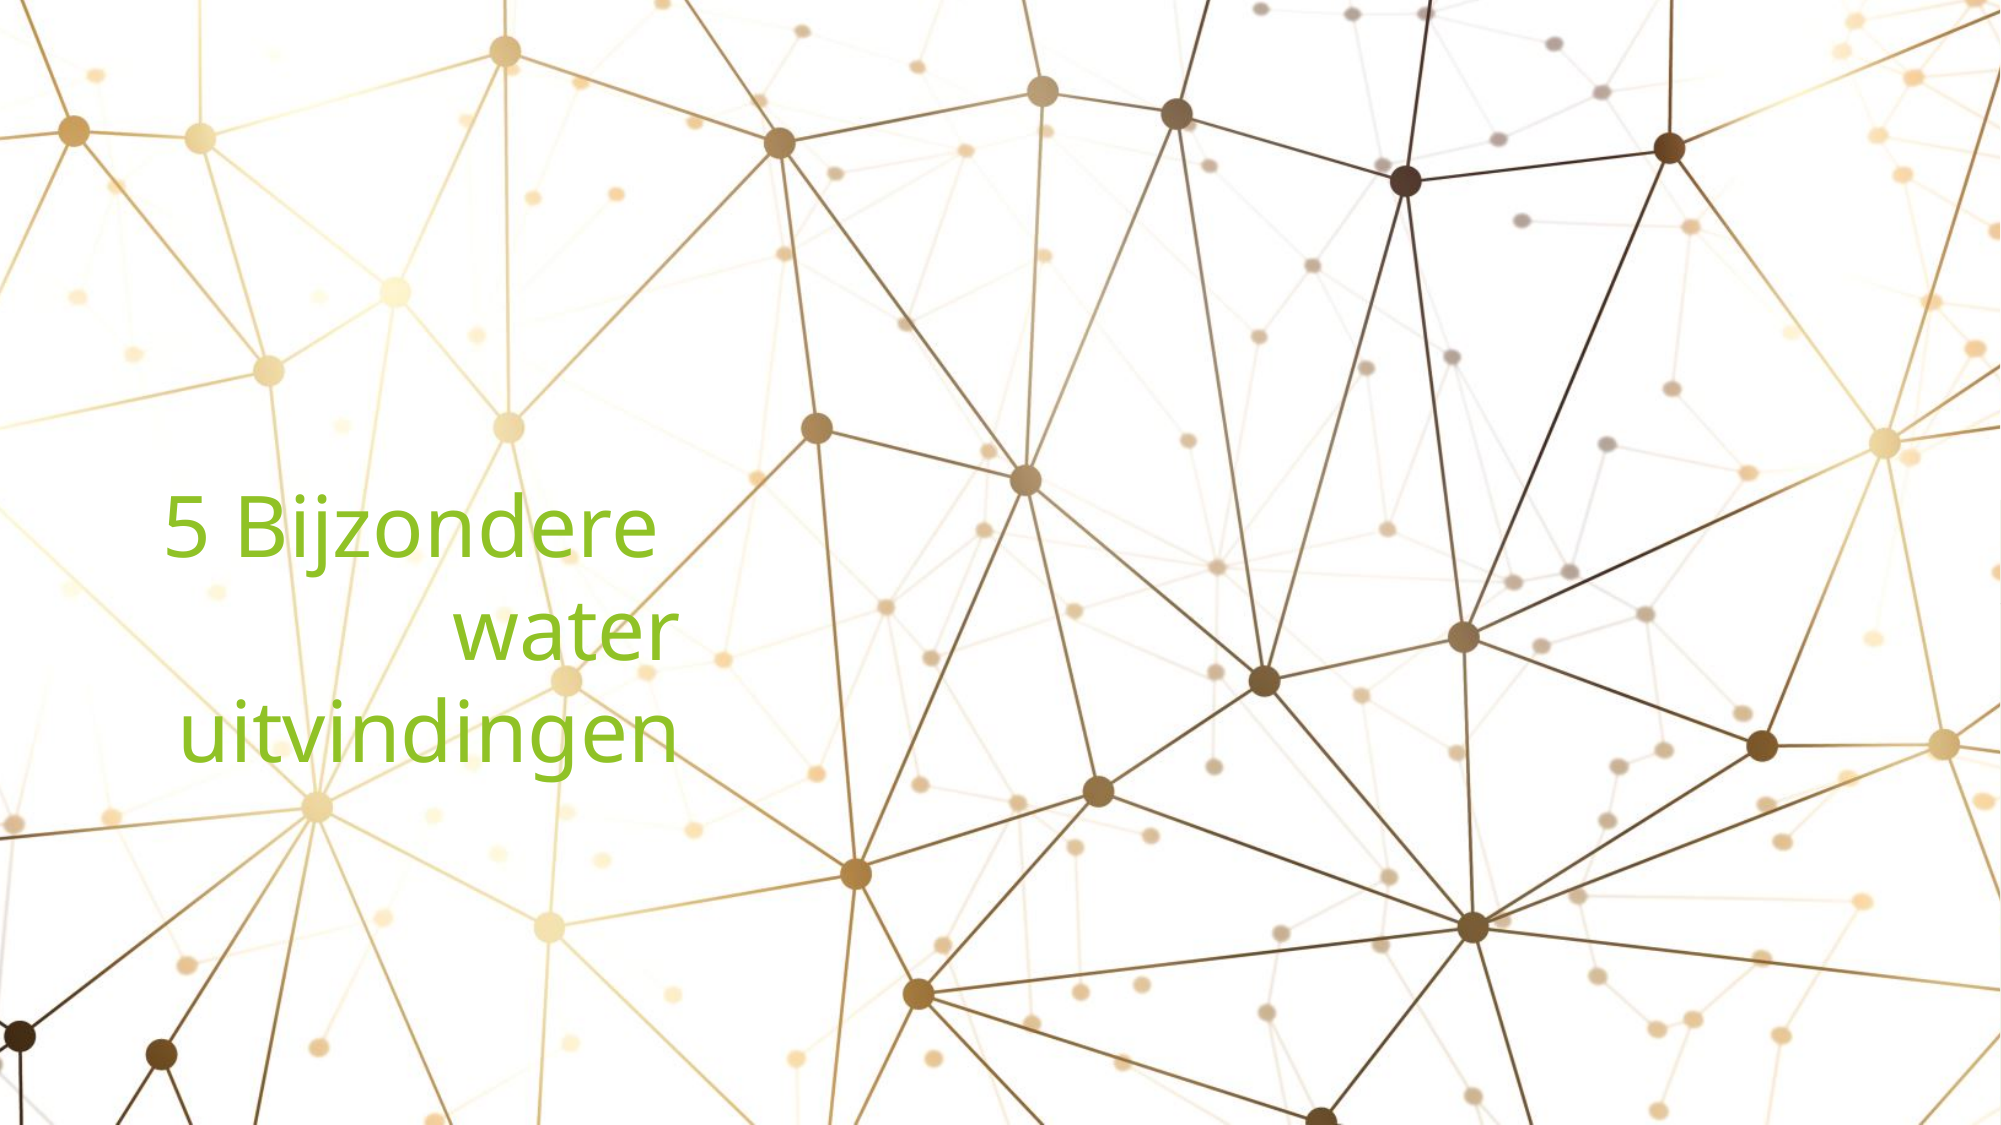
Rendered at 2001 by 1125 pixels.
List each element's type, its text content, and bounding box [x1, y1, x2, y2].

picture [0, 0, 2000, 1125]
title 5 Bijzondere water uitvindingen [147, 381, 708, 787]
